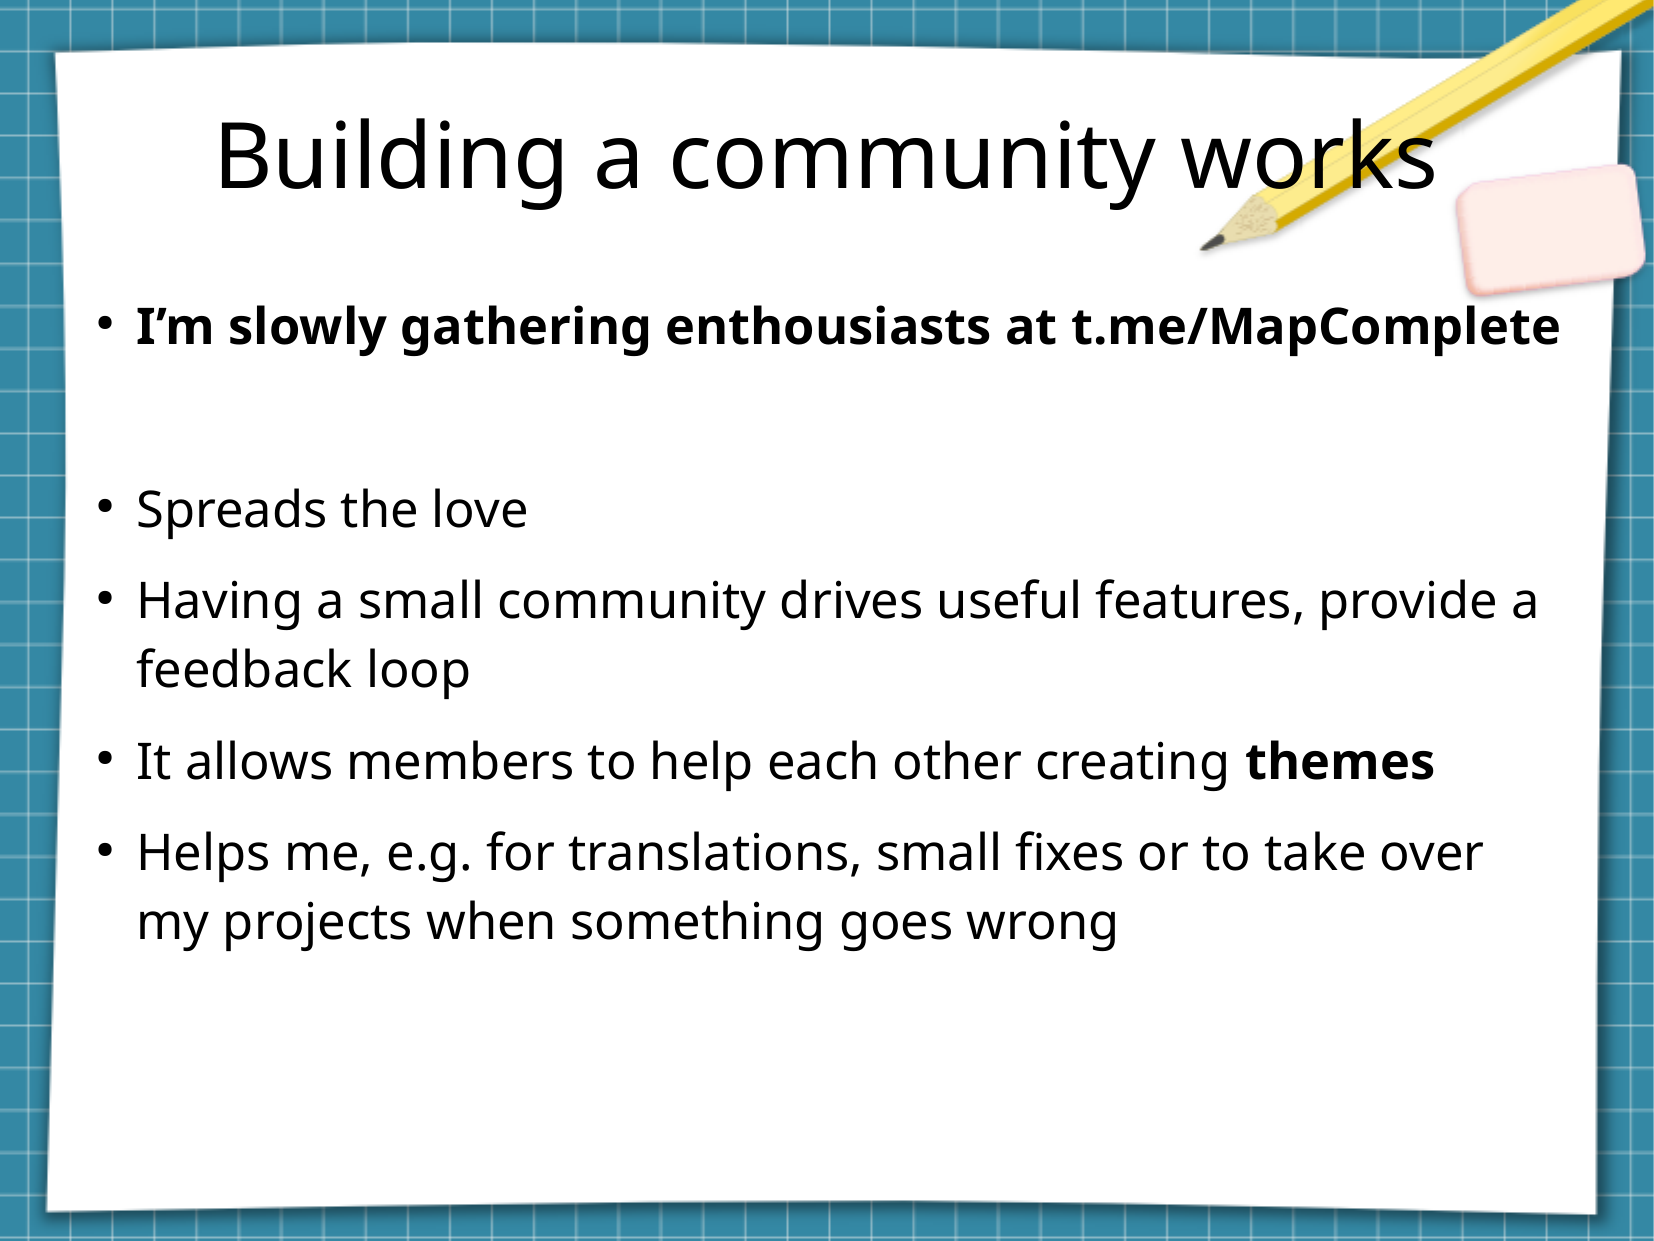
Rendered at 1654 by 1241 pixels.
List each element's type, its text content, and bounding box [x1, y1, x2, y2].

title Building a community works [82, 49, 1571, 257]
list I’m slowly gathering enthousiasts at t.me/MapComplete Spreads the love Having a small community drives useful features, provide a feedback loop It allows members to help each other creating themes Helps me, e.g. for translations, small fixes or to take over my projects when something goes wrong [82, 290, 1571, 1010]
picture [0, 0, 1654, 1241]
